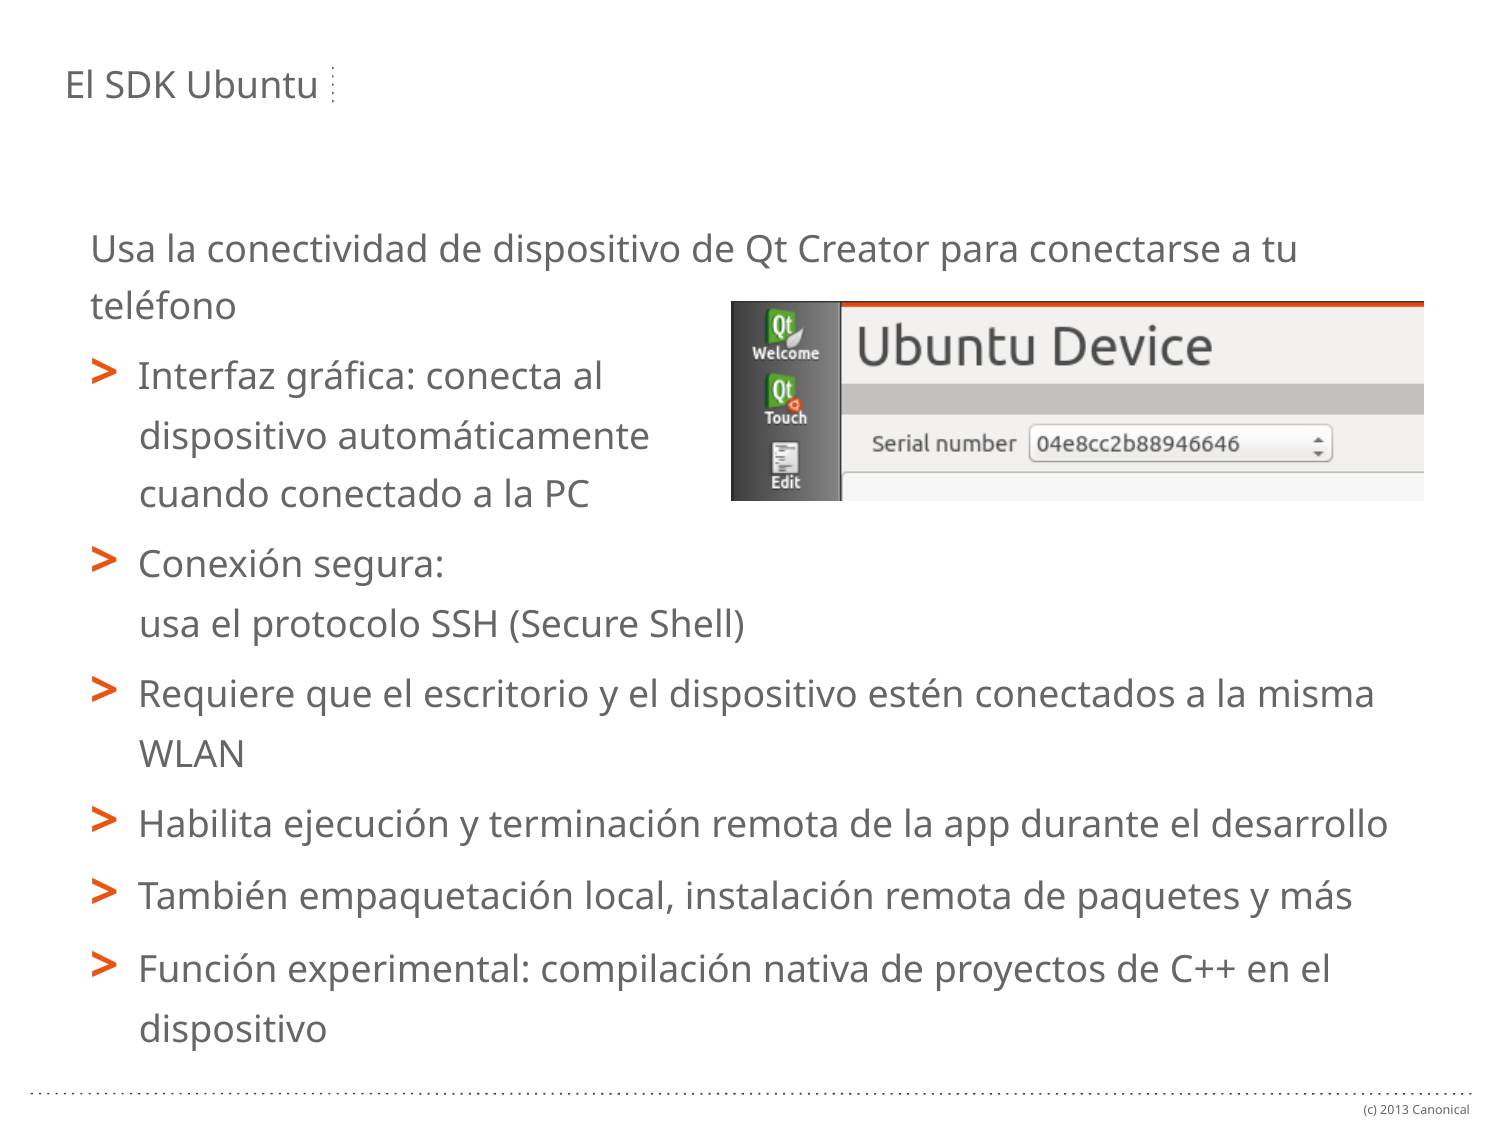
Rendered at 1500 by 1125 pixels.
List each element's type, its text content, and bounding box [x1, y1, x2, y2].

list Usa la conectividad de dispositivo de Qt Creator para conectarse a tu teléfono > Interfaz gráfica: conecta al dispositivo automáticamente cuando conectado a la PC > Conexión segura: usa el protocolo SSH (Secure Shell) > Requiere que el escritorio y el dispositivo estén conectados a la misma WLAN > Habilita ejecución y terminación remota de la app durante el desarrollo > También empaquetación local, instalación remota de paquetes y más > Función experimental: compilación nativa de proyectos de C++ en el dispositivo [75, 209, 1425, 1078]
text_box (c) 2013 Canonical [19, 1099, 1485, 1119]
title El SDK Ubuntu [49, 53, 503, 114]
picture [731, 301, 1424, 501]
